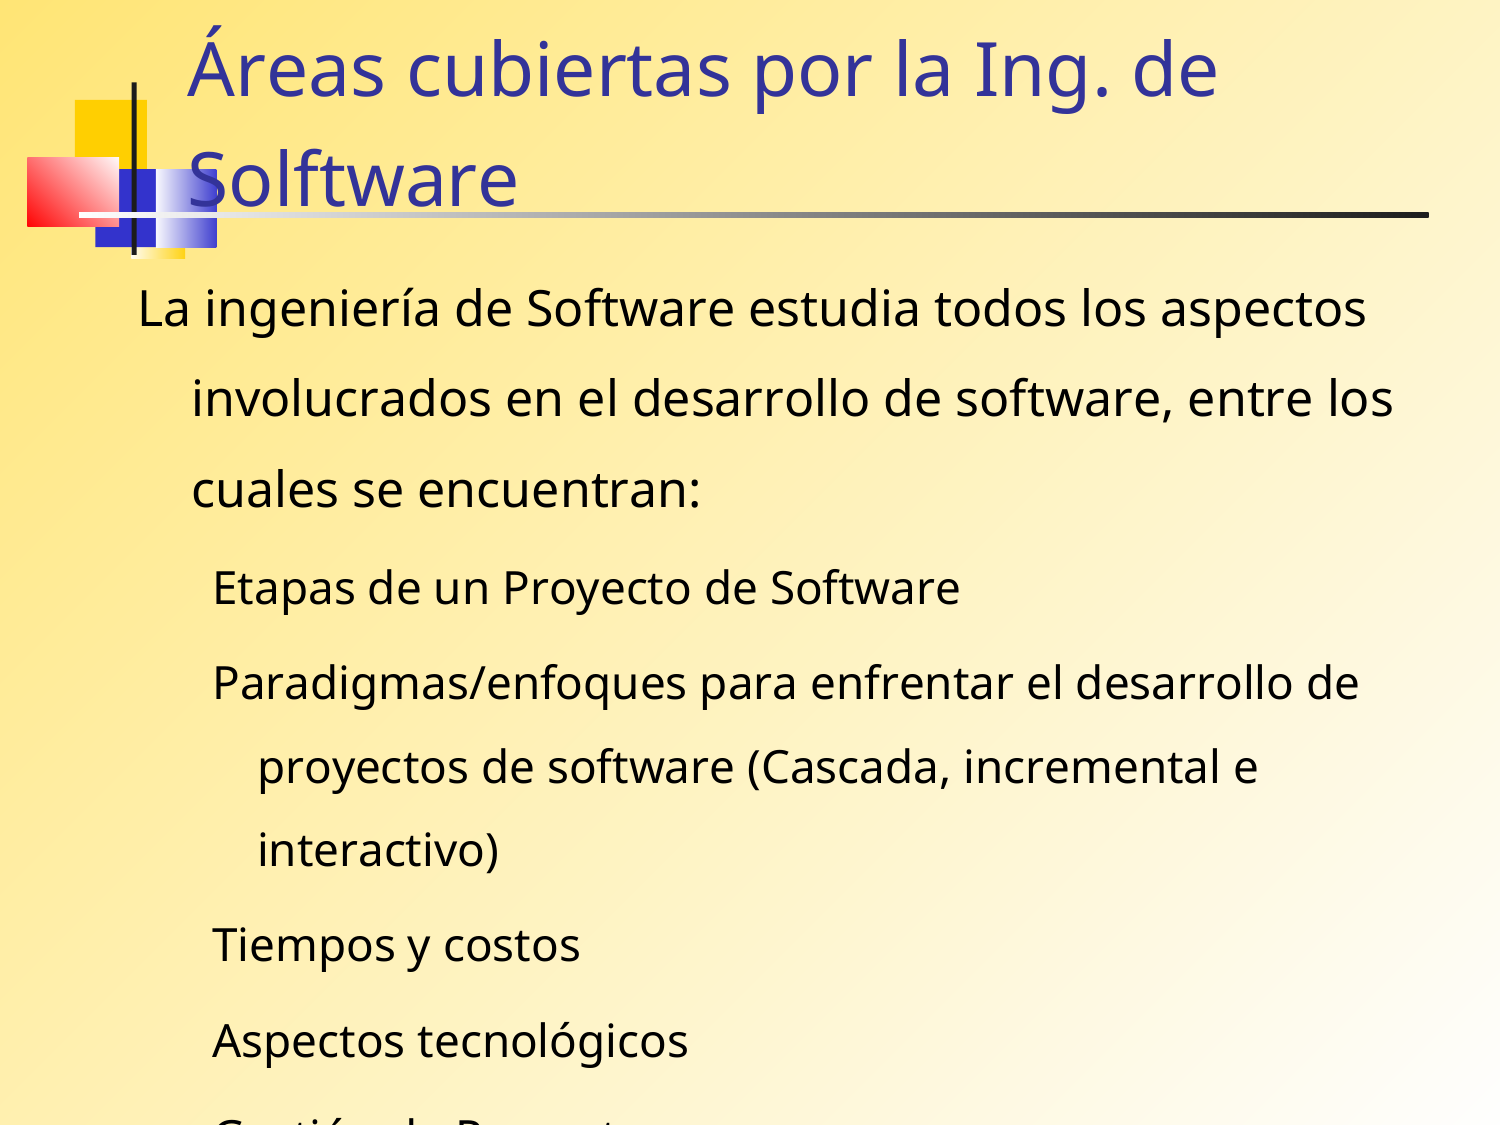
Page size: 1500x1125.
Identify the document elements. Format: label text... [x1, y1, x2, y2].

list La ingeniería de Software estudia todos los aspectos involucrados en el desarrollo de software, entre los cuales se encuentran: Etapas de un Proyecto de Software Paradigmas/enfoques para enfrentar el desarrollo de proyectos de software (Cascada, incremental e interactivo)‏ Tiempos y costos Aspectos tecnológicos Gestión de Proyectos [137, 249, 1461, 1064]
title Áreas cubiertas por la Ing. de Solftware [187, 21, 1464, 216]
